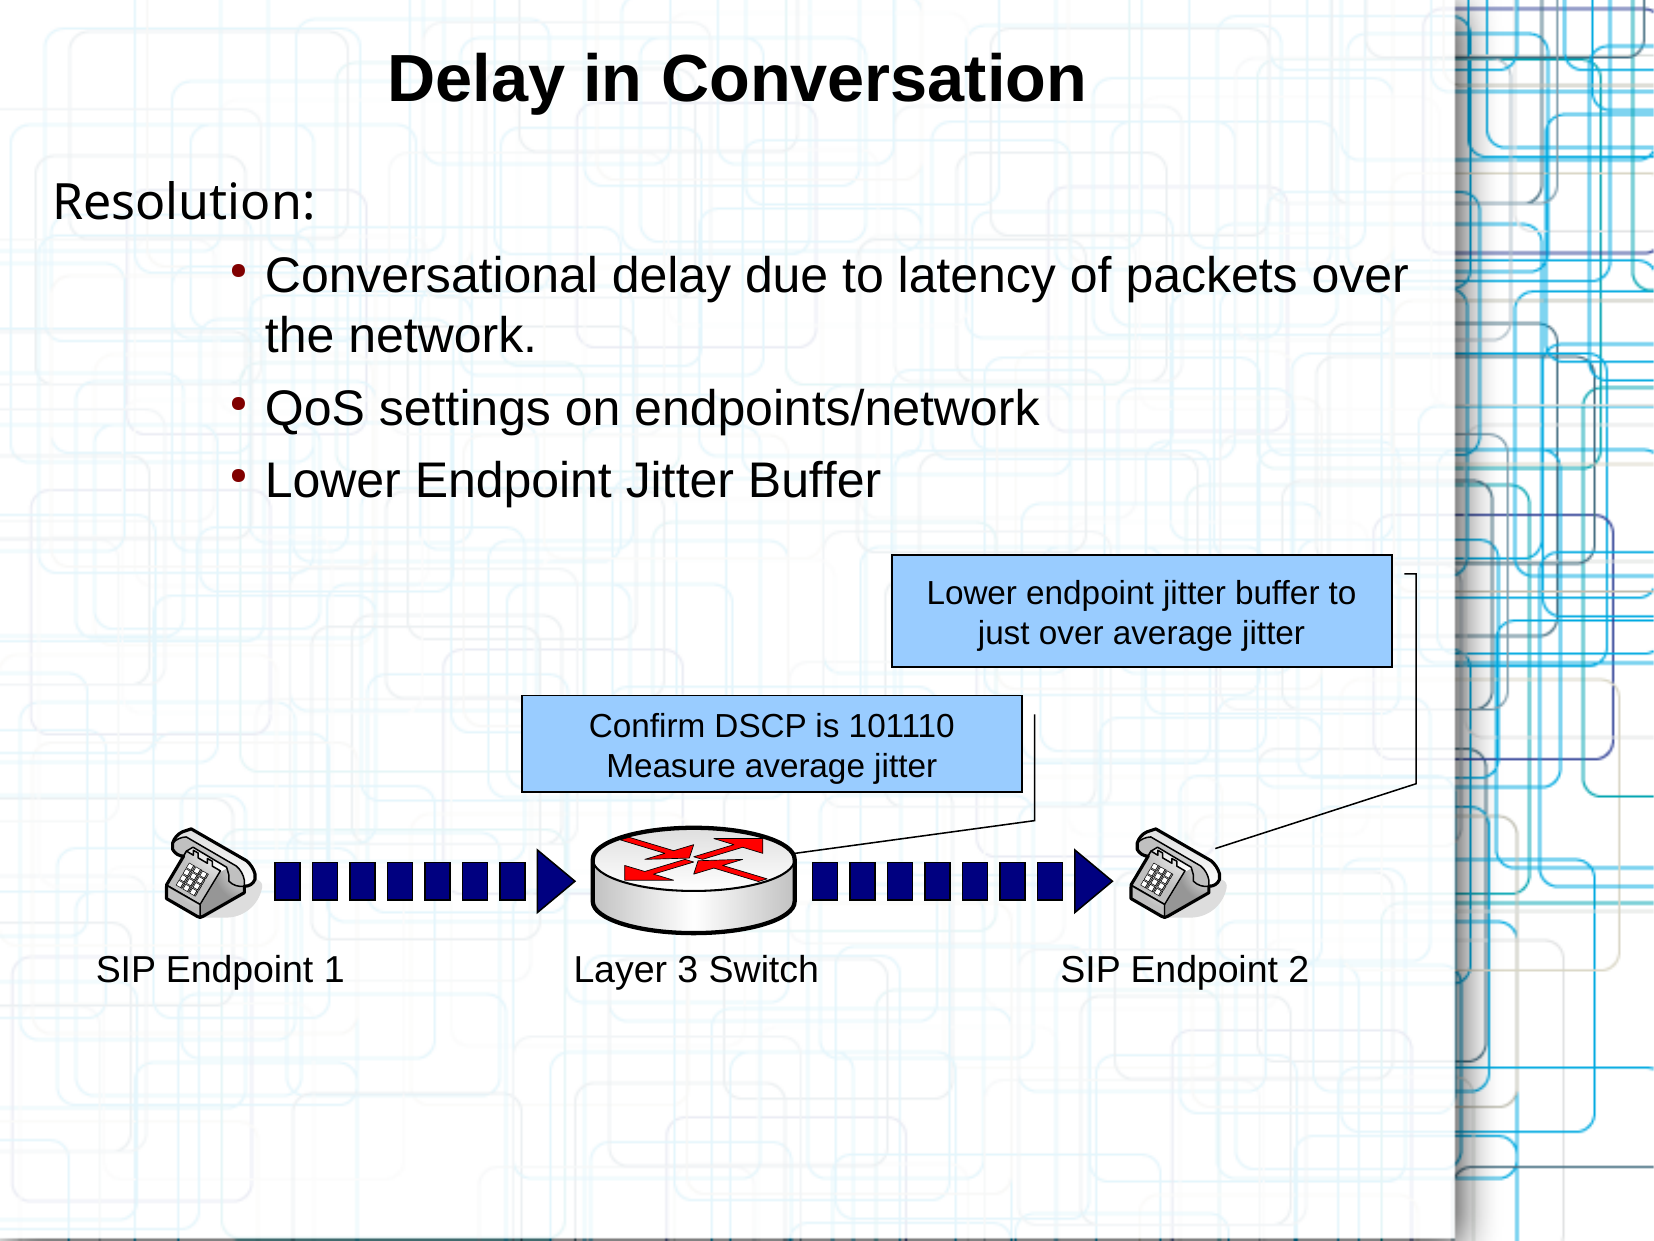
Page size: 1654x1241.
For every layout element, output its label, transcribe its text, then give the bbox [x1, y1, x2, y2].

text_box SIP Endpoint 2 [1045, 937, 1325, 998]
text_box [924, 862, 950, 900]
text_box [849, 862, 875, 900]
text_box [812, 862, 838, 900]
text_box Layer 3 Switch [558, 937, 834, 998]
chart [587, 825, 800, 936]
text_box [1074, 849, 1113, 913]
text_box [999, 862, 1025, 900]
text_box [537, 849, 575, 913]
text_box SIP Endpoint 1 [81, 937, 360, 998]
text_box [387, 862, 413, 900]
text_box [312, 862, 338, 900]
chart [1127, 825, 1230, 922]
text_box [500, 862, 526, 900]
text_box [462, 862, 488, 900]
text_box [887, 862, 913, 900]
text_box [425, 862, 451, 900]
text_box Confirm DSCP is 101110 Measure average jitter [522, 696, 1022, 792]
text_box [962, 862, 988, 900]
title Delay in Conversation [112, 24, 1363, 126]
chart [162, 825, 265, 922]
text_box [275, 862, 301, 900]
text_box [1037, 862, 1063, 900]
text_box [350, 862, 376, 900]
picture [0, 0, 1654, 1241]
text_box Lower endpoint jitter buffer to just over average jitter [892, 555, 1392, 667]
list Resolution: Conversational delay due to latency of packets over the network. QoS settings on endpoints/network Lower Endpoint Jitter Buffer [37, 162, 1450, 1000]
